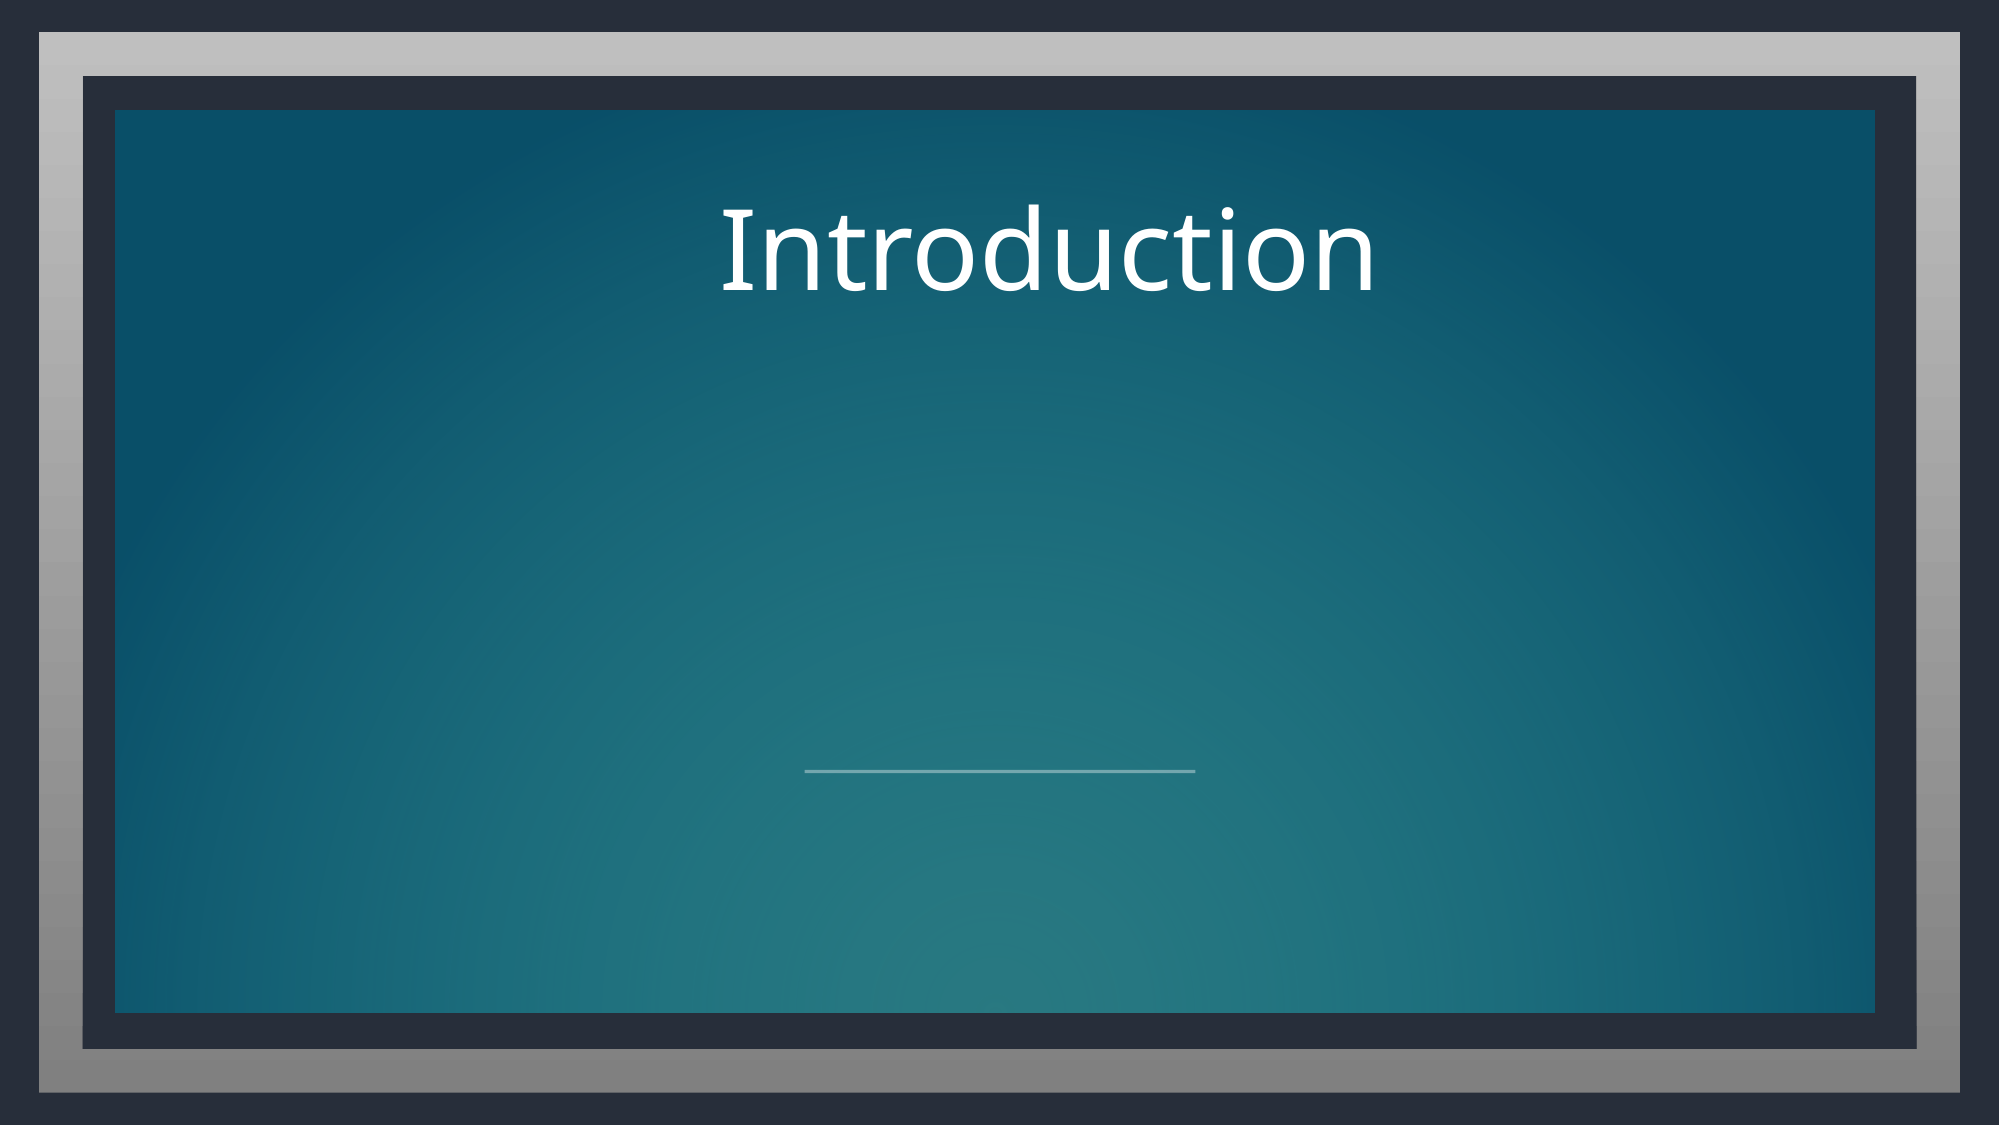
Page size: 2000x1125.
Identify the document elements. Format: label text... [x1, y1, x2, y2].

text_box [38, 32, 1961, 1093]
text_box Setup R/W Federated Node [804, 769, 1196, 774]
text_box Introduction [637, 171, 1463, 321]
